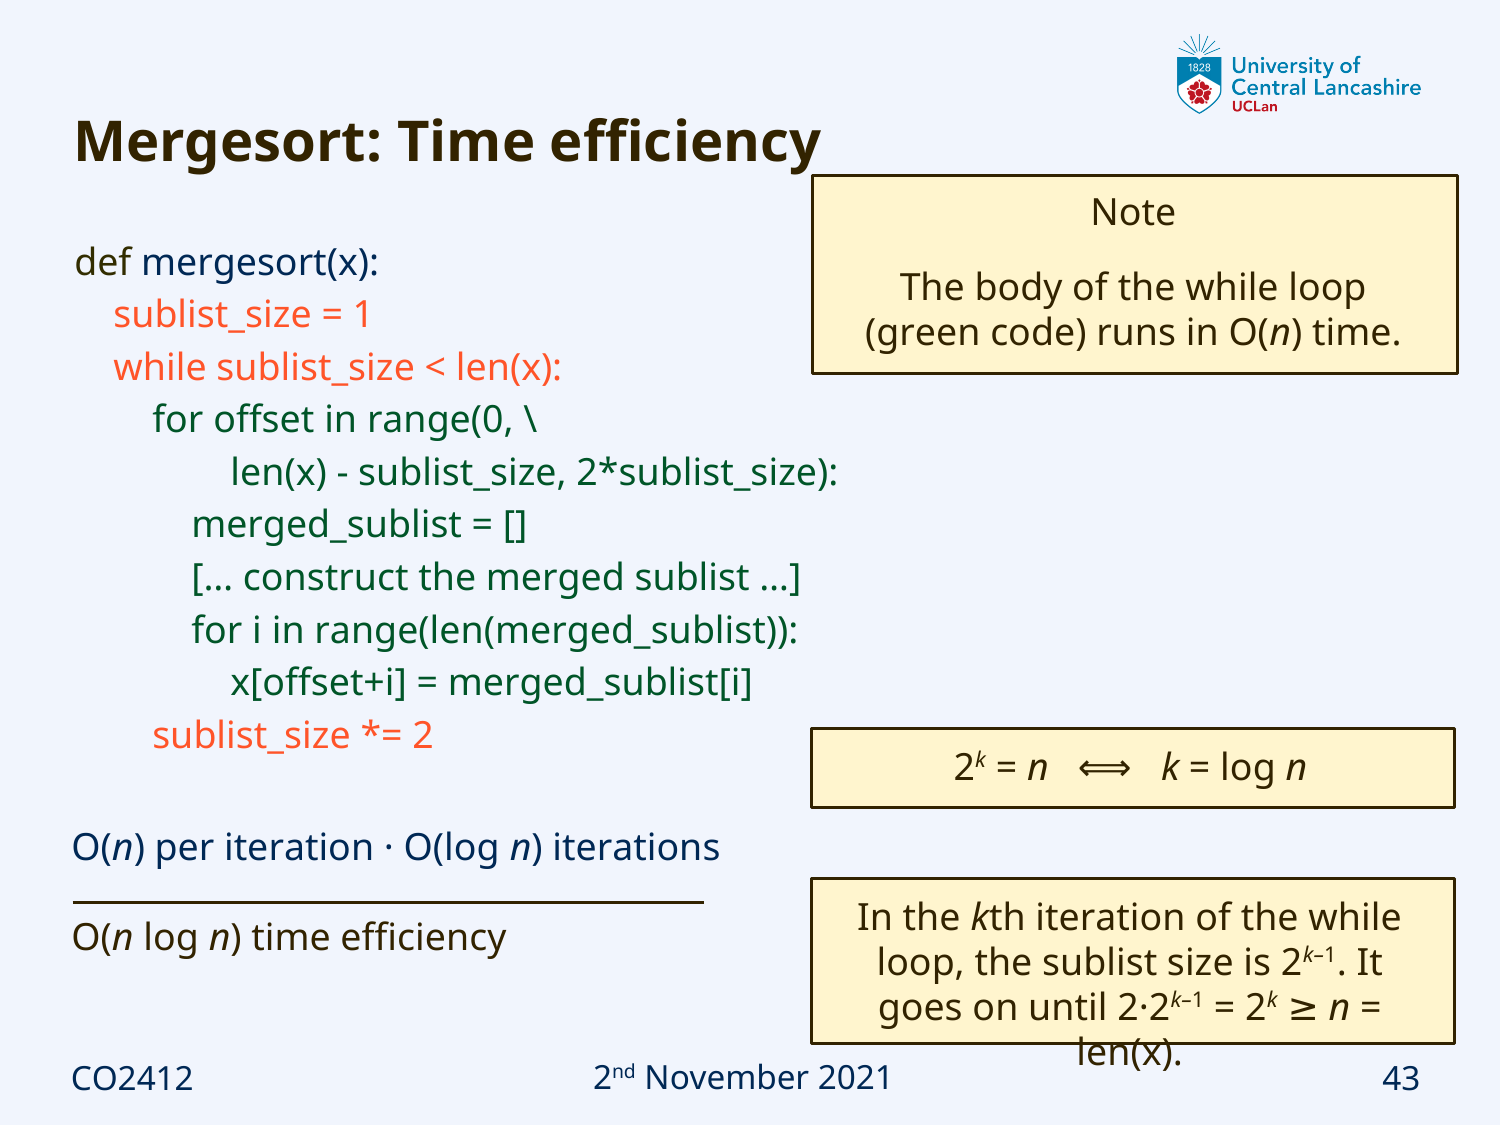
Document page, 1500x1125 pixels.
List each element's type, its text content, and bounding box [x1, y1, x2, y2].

title Mergesort: Time efficiency [58, 93, 1475, 186]
text_box Note The body of the while loop (green code) runs in O(n) time. [842, 180, 1424, 361]
text_box 2k = n ⟺ k = log n [939, 735, 1356, 796]
text_box O(n) per iteration · O(log n) iterations O(n log n) time efficiency [56, 815, 763, 966]
text_box [811, 878, 1455, 1044]
text_box In the kth iteration of the while loop, the sublist size is 2k–1. It goes on until 2·2k–1 = 2k ≥ n = len(x). [822, 885, 1438, 1035]
picture [1177, 34, 1421, 93]
text_box [812, 175, 1458, 374]
text_box [811, 728, 1455, 808]
text_box def mergesort(x): sublist_size = 1 while sublist_size < len(x): for offset in range(0, \ len(x) - sublist_size, 2*sublist_size): merged_sublist = [] [… construct the merged sublist …] for i in range(len(merged_sublist)): x[offset+i] = merged_sublist[i] sublist_size *= 2 [59, 222, 1485, 1027]
